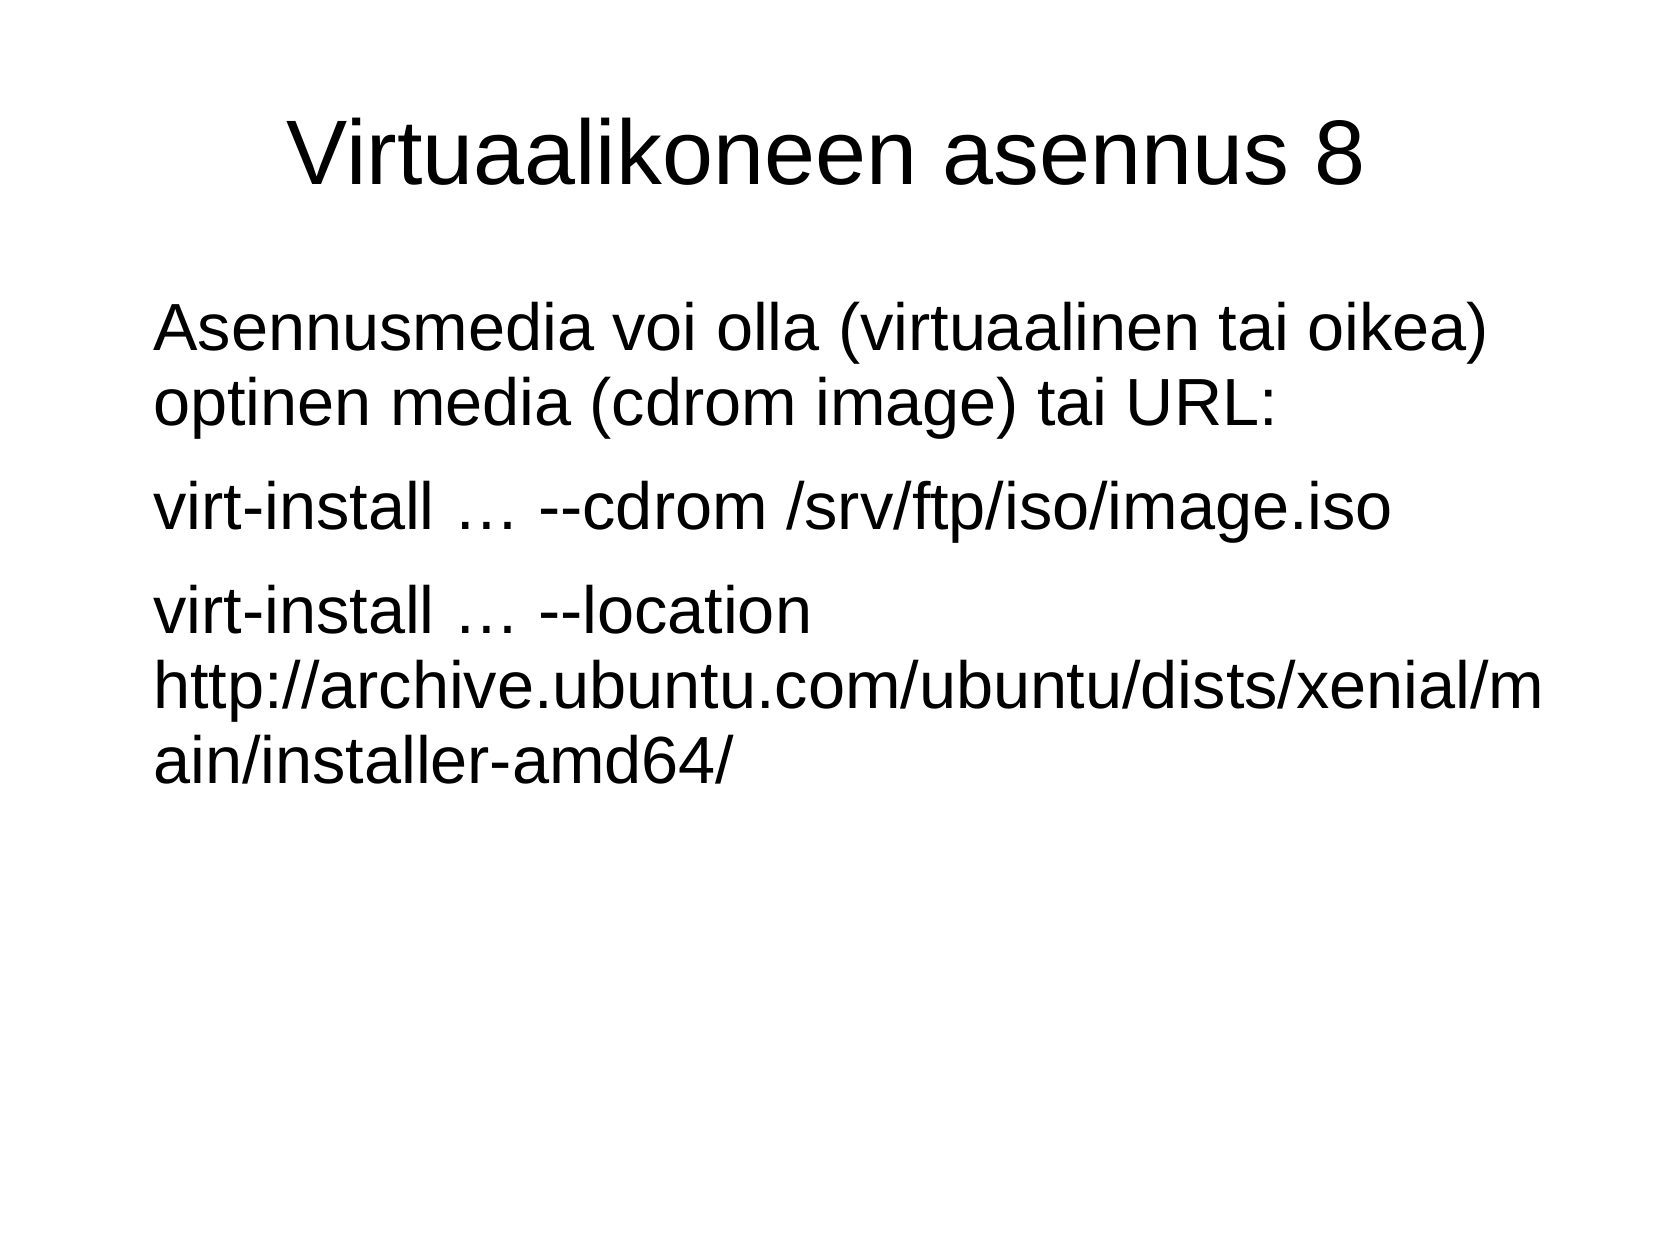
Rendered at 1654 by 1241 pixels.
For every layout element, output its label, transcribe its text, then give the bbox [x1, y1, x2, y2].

title Virtuaalikoneen asennus 8 [82, 49, 1571, 257]
list Asennusmedia voi olla (virtuaalinen tai oikea) optinen media (cdrom image) tai URL: virt-install … --cdrom /srv/ftp/iso/image.iso virt-install … --location http://archive.ubuntu.com/ubuntu/dists/xenial/main/installer-amd64/ [82, 290, 1571, 1010]
